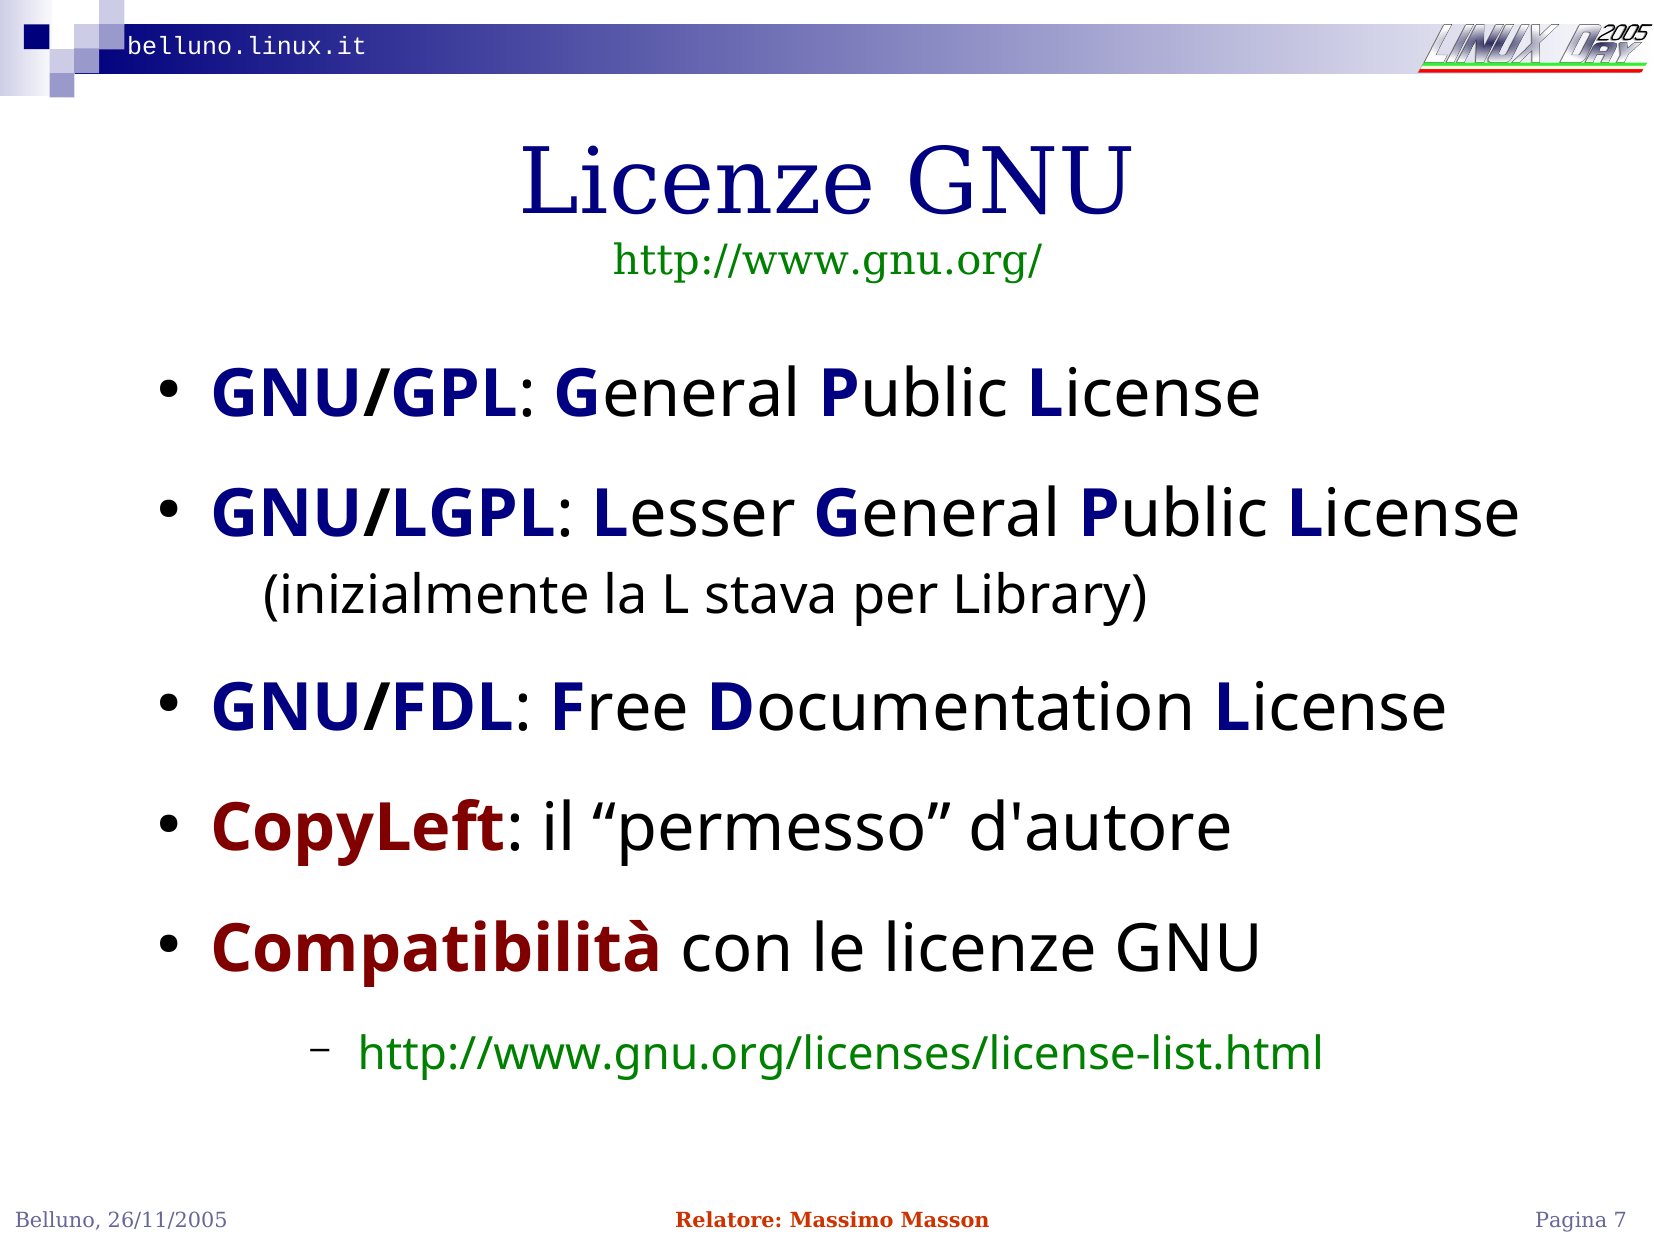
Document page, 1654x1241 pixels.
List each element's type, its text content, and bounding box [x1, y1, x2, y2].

list GNU/GPL: General Public License GNU/LGPL: Lesser General Public License (inizialmente la L stava per Library) GNU/FDL: Free Documentation License CopyLeft: il “permesso” d'autore Compatibilità con le licenze GNU http://www.gnu.org/licenses/license-list.html [121, 344, 1534, 1127]
picture [1417, 24, 1654, 73]
title Licenze GNU http://www.gnu.org/ [121, 102, 1534, 311]
